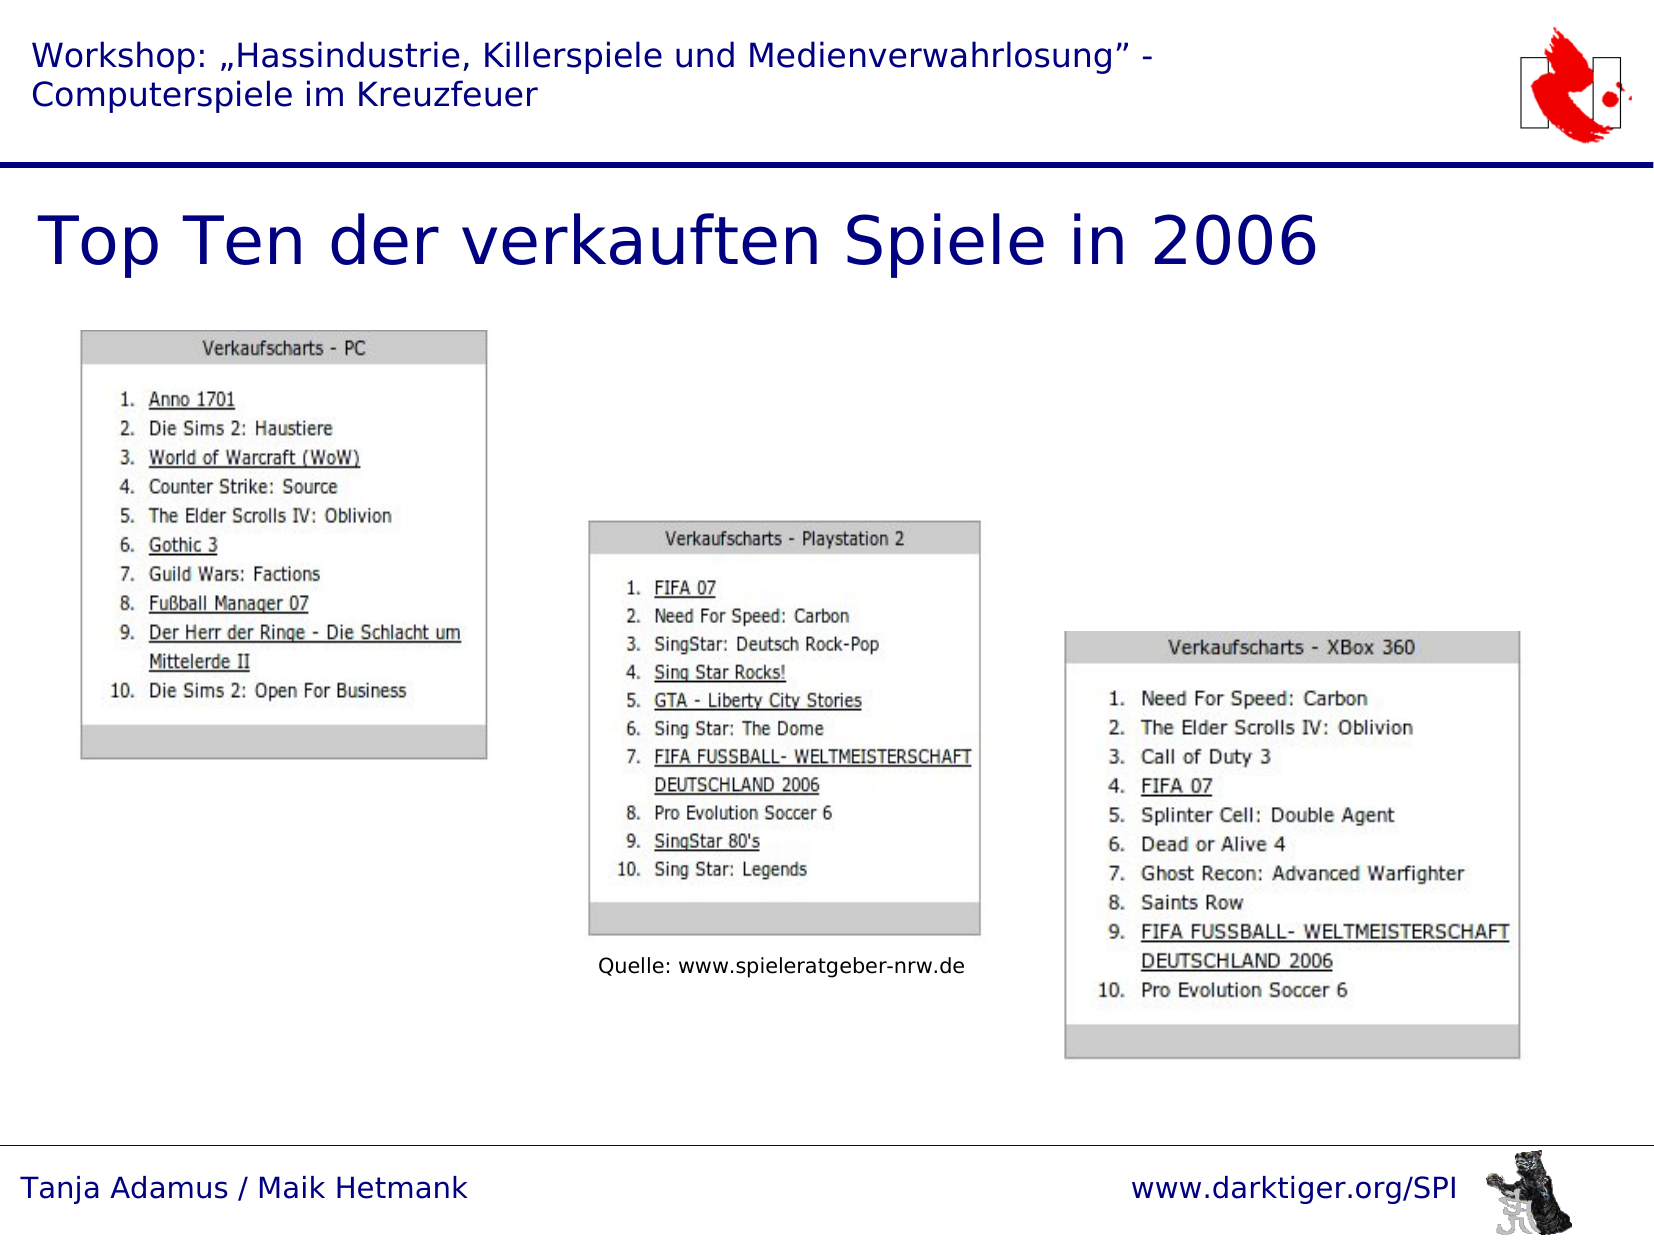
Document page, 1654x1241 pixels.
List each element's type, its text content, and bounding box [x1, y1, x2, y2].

text_box Workshop: „Hassindustrie, Killerspiele und Medienverwahrlosung” - Computerspiele im Kreuzfeuer [16, 29, 1418, 178]
picture [1503, 16, 1632, 148]
text_box Quelle: www.spieleratgeber-nrw.de [583, 947, 981, 987]
picture [1063, 631, 1528, 1063]
picture [1486, 1150, 1572, 1235]
picture [584, 518, 992, 950]
picture [76, 330, 499, 762]
text_box Top Ten der verkauften Spiele in 2006 [23, 194, 1501, 288]
